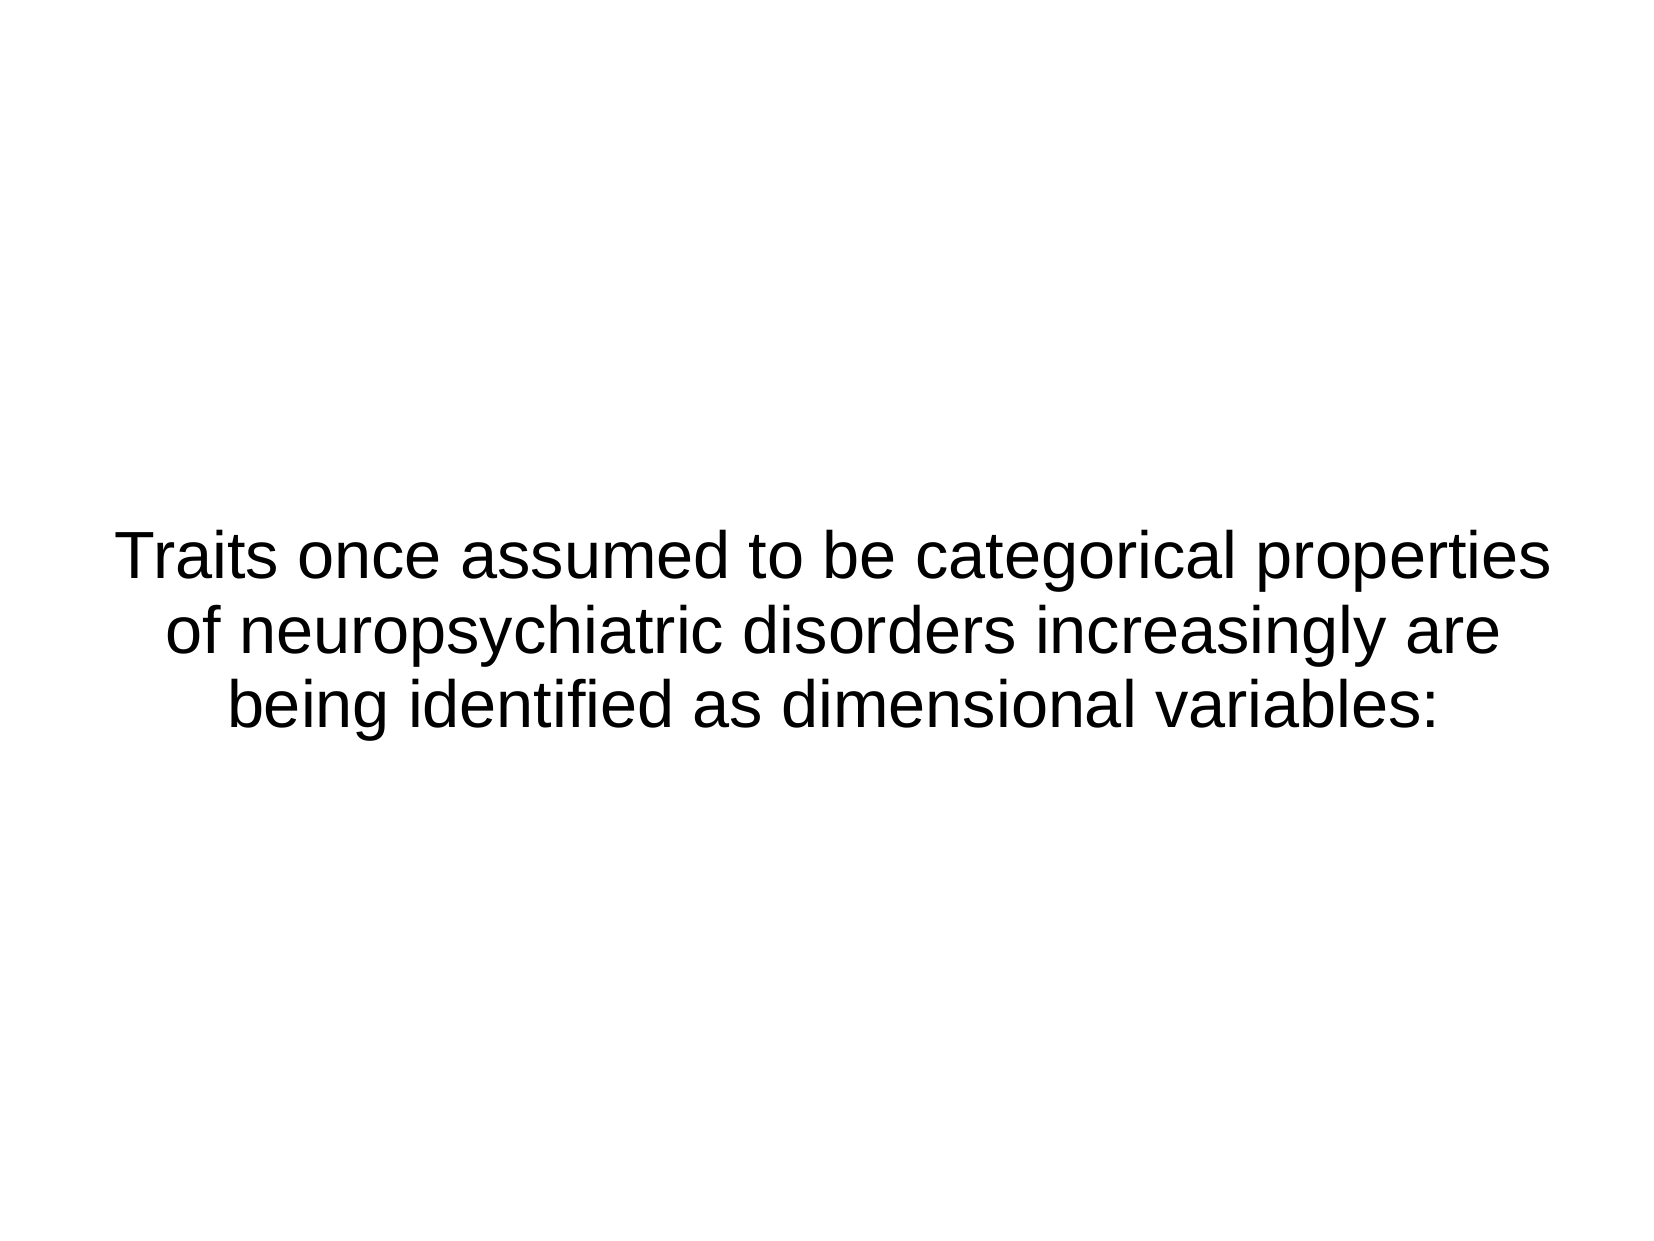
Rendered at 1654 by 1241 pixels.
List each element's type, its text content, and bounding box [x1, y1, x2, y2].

title Traits once assumed to be categorical properties of neuropsychiatric disorders increasingly are being identified as dimensional variables: [90, 45, 1579, 1216]
